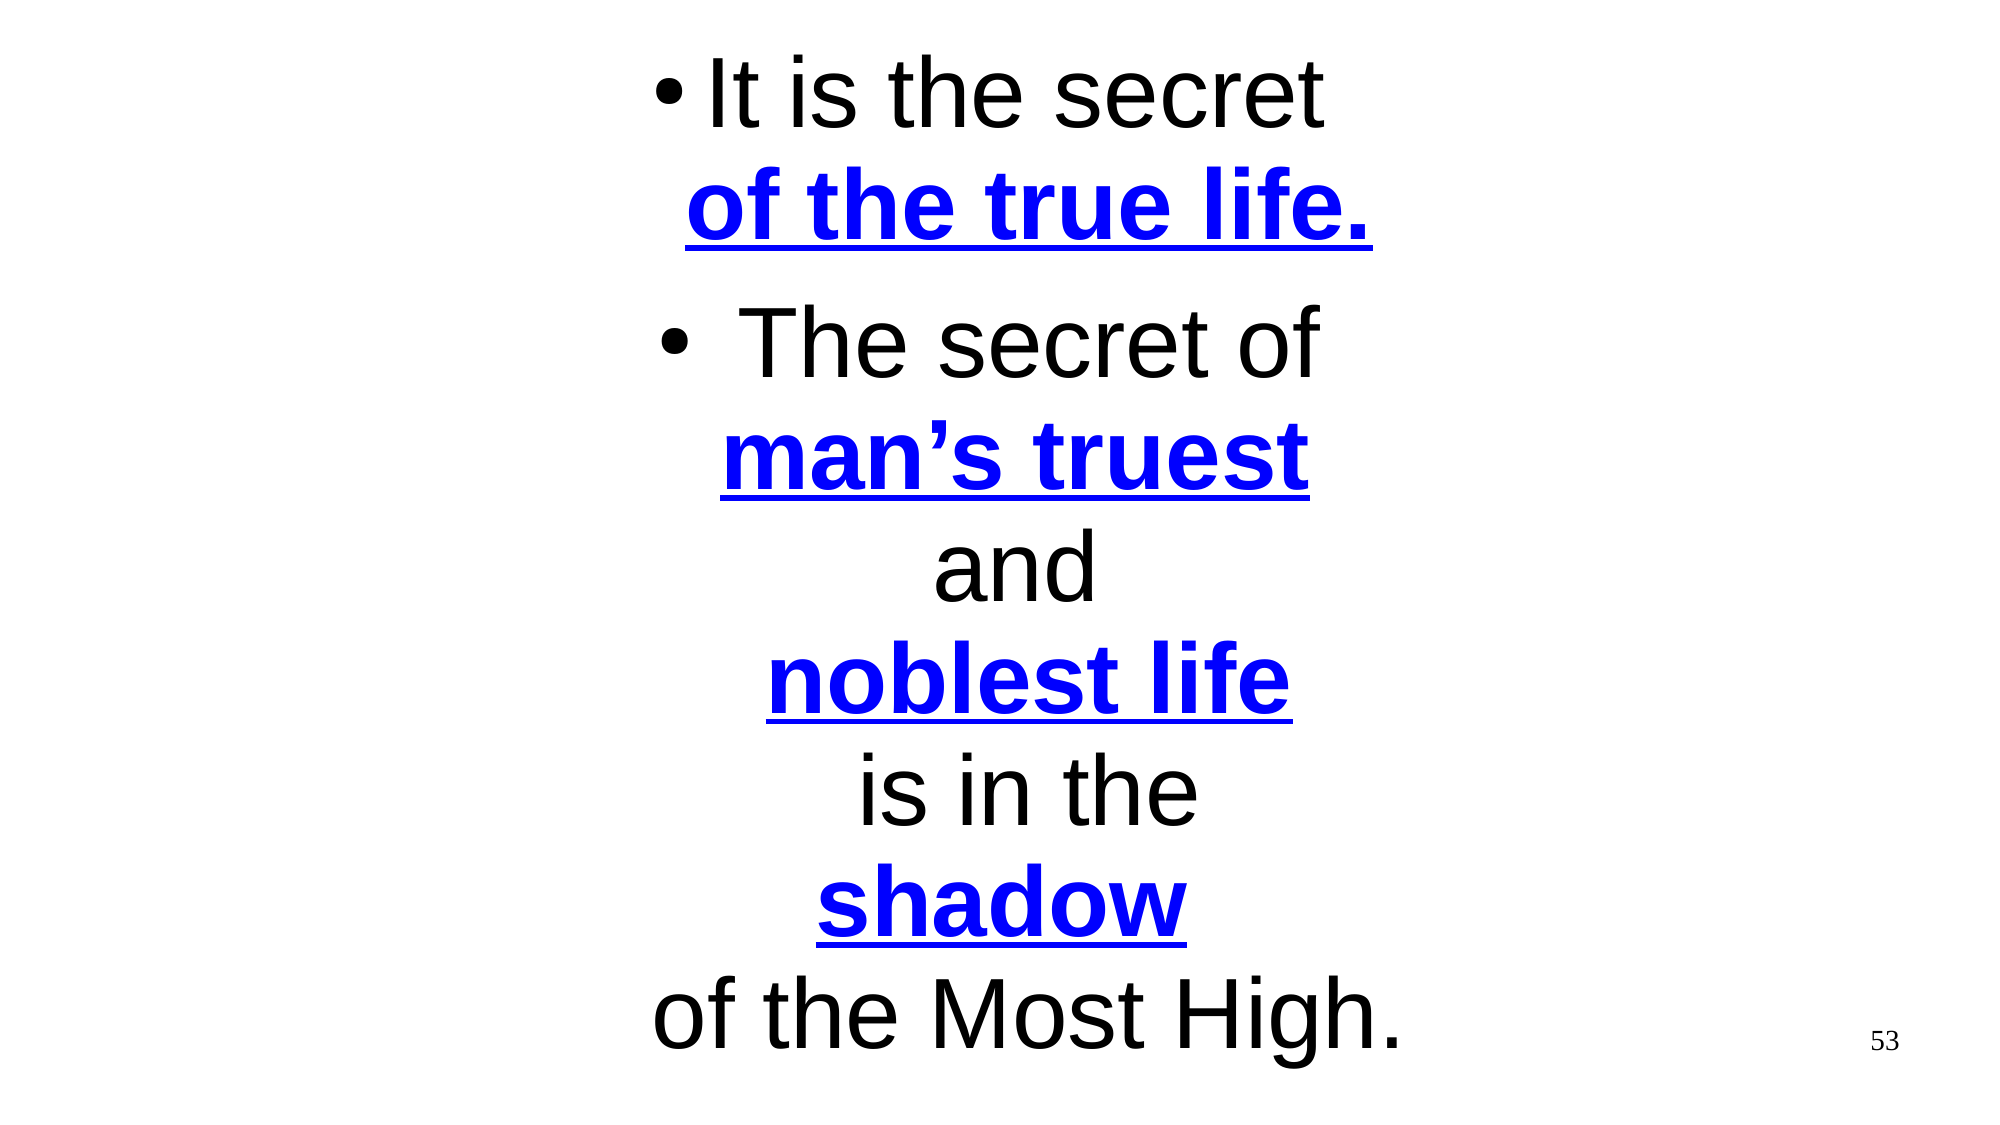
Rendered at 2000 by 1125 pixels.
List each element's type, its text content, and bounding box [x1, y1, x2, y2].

list It is the secret of the true life. The secret of man’s truest and noblest life is in the shadow of the Most High. [37, 37, 1951, 1088]
